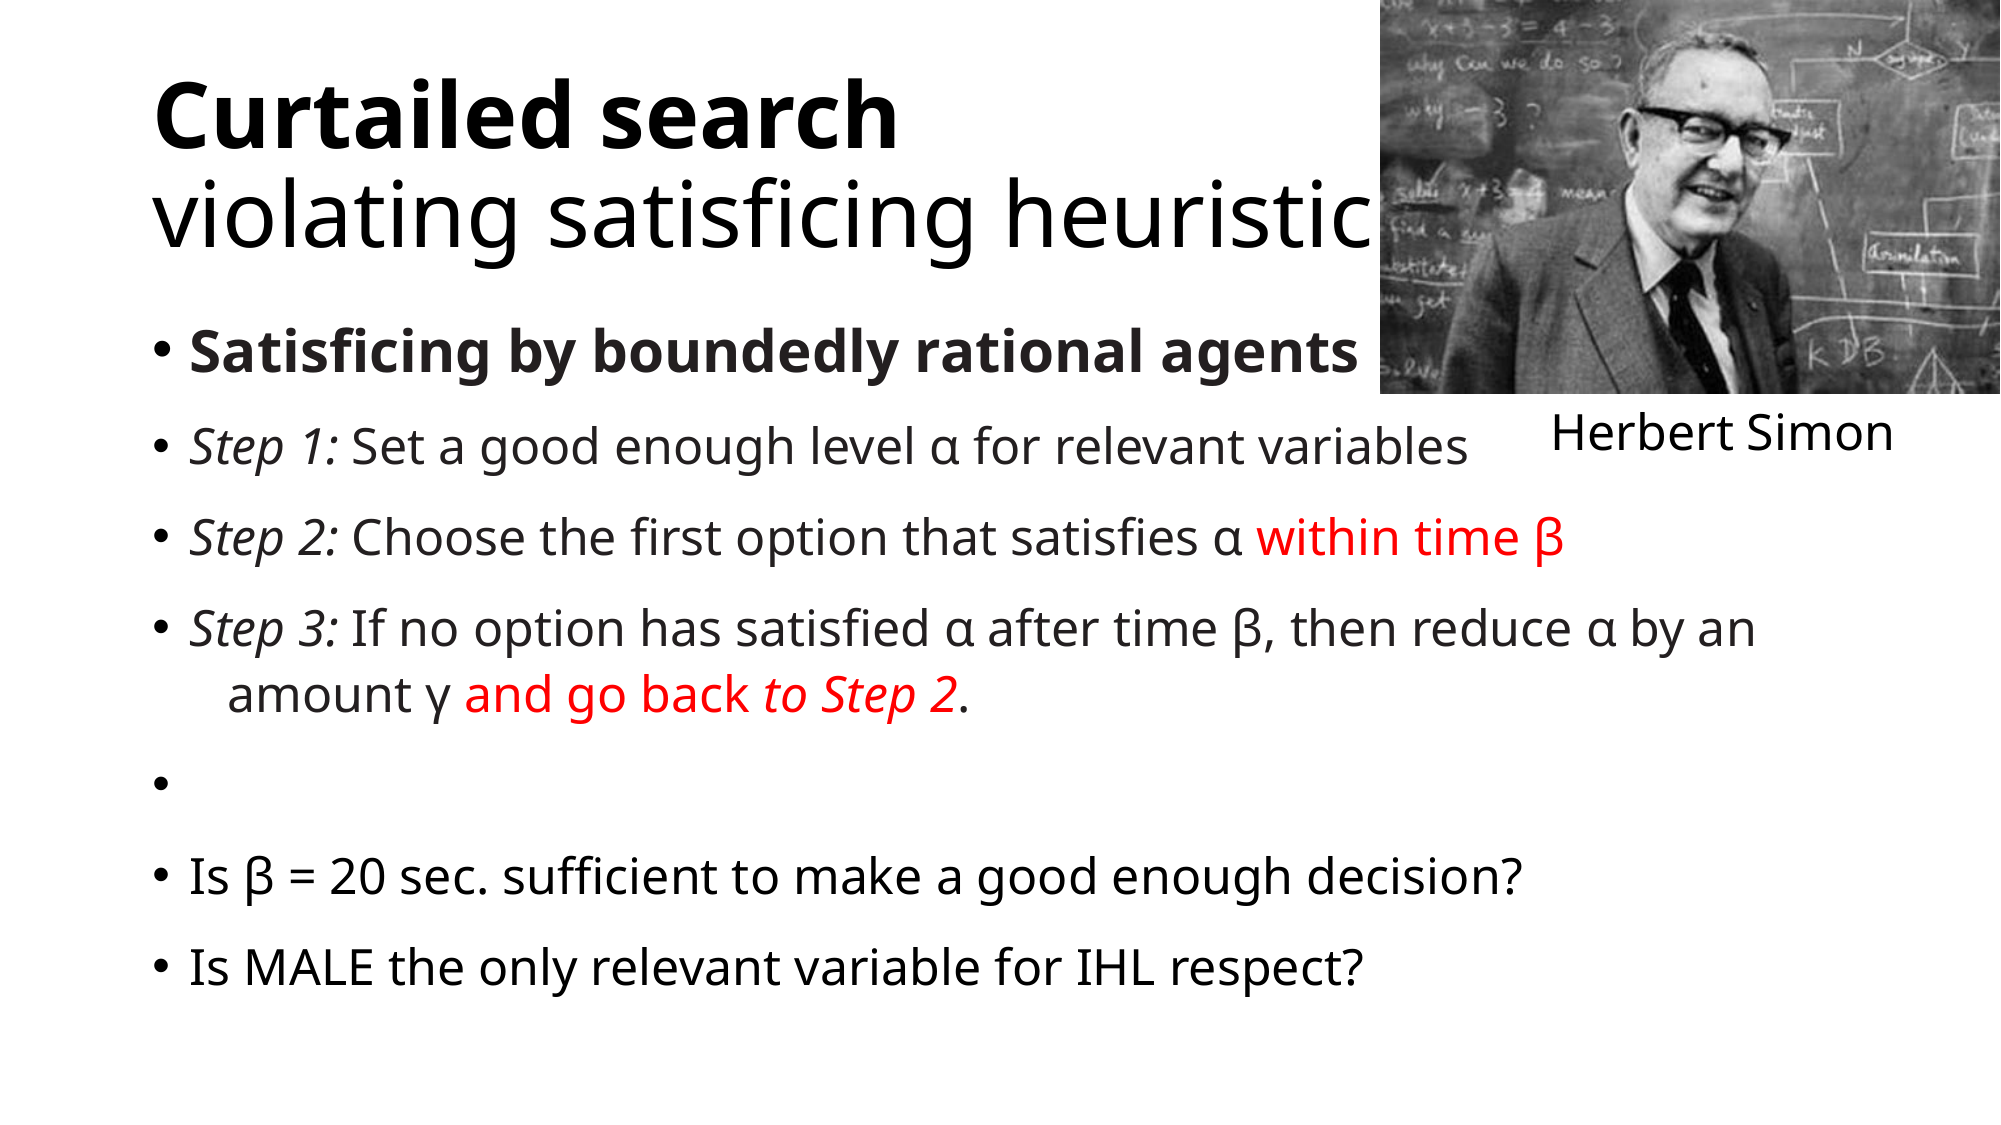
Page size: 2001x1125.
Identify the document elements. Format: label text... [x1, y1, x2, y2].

text_box Herbert Simon [1535, 393, 1894, 470]
title Curtailed search violating satisficing heuristic [137, 59, 1380, 278]
list Satisficing by boundedly rational agents Step 1: Set a good enough level α for relevant variables Step 2: Choose the first option that satisfies α within time β Step 3: If no option has satisfied α after time β, then reduce α by an amount γ and go back to Step 2. Is β = 20 sec. sufficient to make a good enough decision? Is MALE the only relevant variable for IHL respect? [137, 299, 1863, 1014]
picture [1380, 0, 2000, 394]
